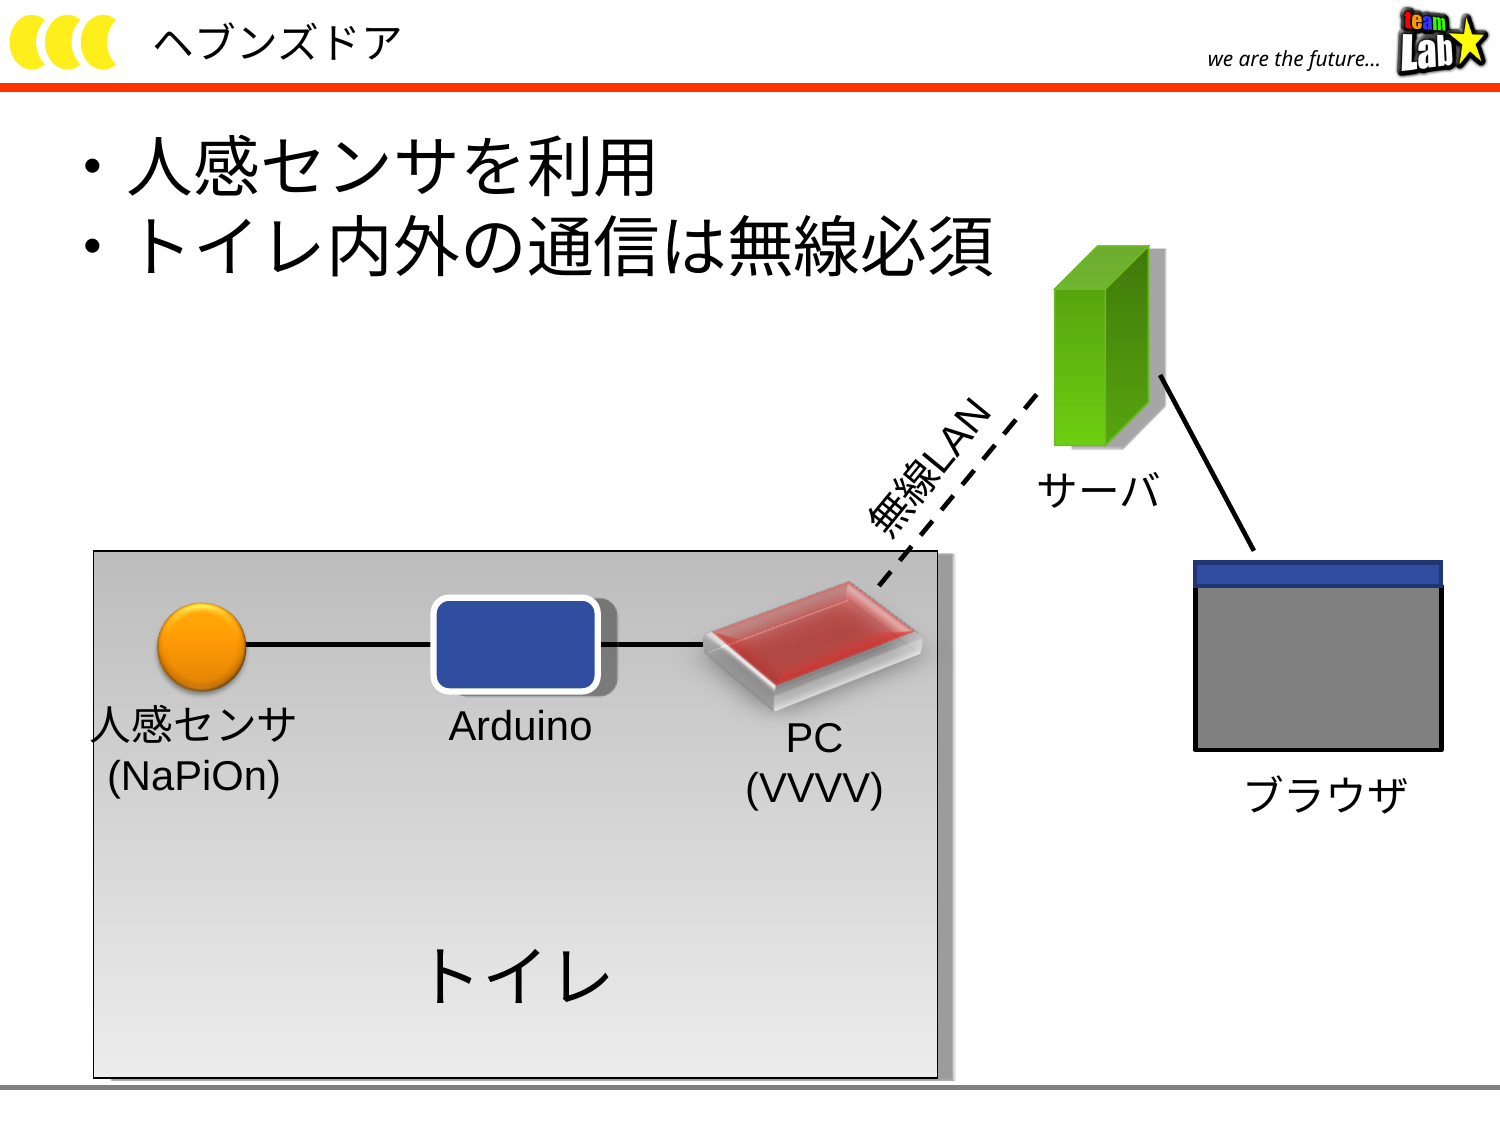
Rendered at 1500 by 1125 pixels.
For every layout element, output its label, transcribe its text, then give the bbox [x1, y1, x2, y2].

text_box [1195, 562, 1442, 751]
text_box トイレ [93, 550, 888, 691]
text_box [433, 597, 598, 691]
text_box ・人感センサを利用 ・トイレ内外の通信は無線必須 [44, 117, 1010, 293]
picture [629, 560, 997, 761]
text_box サーバ [1021, 457, 1177, 523]
text_box 無線LAN [842, 370, 1016, 563]
text_box ブラウザ [1227, 761, 1424, 828]
text_box トイレ [905, 550, 938, 560]
title ヘブンズドア [137, 9, 925, 75]
picture [1386, 0, 1499, 83]
text_box トイレ [93, 647, 938, 1079]
text_box PC (VVVV) [730, 703, 899, 819]
text_box 人感センサ (NaPiOn) [75, 691, 314, 807]
picture [148, 598, 255, 691]
text_box [1054, 246, 1149, 446]
text_box Arduino [433, 691, 608, 757]
